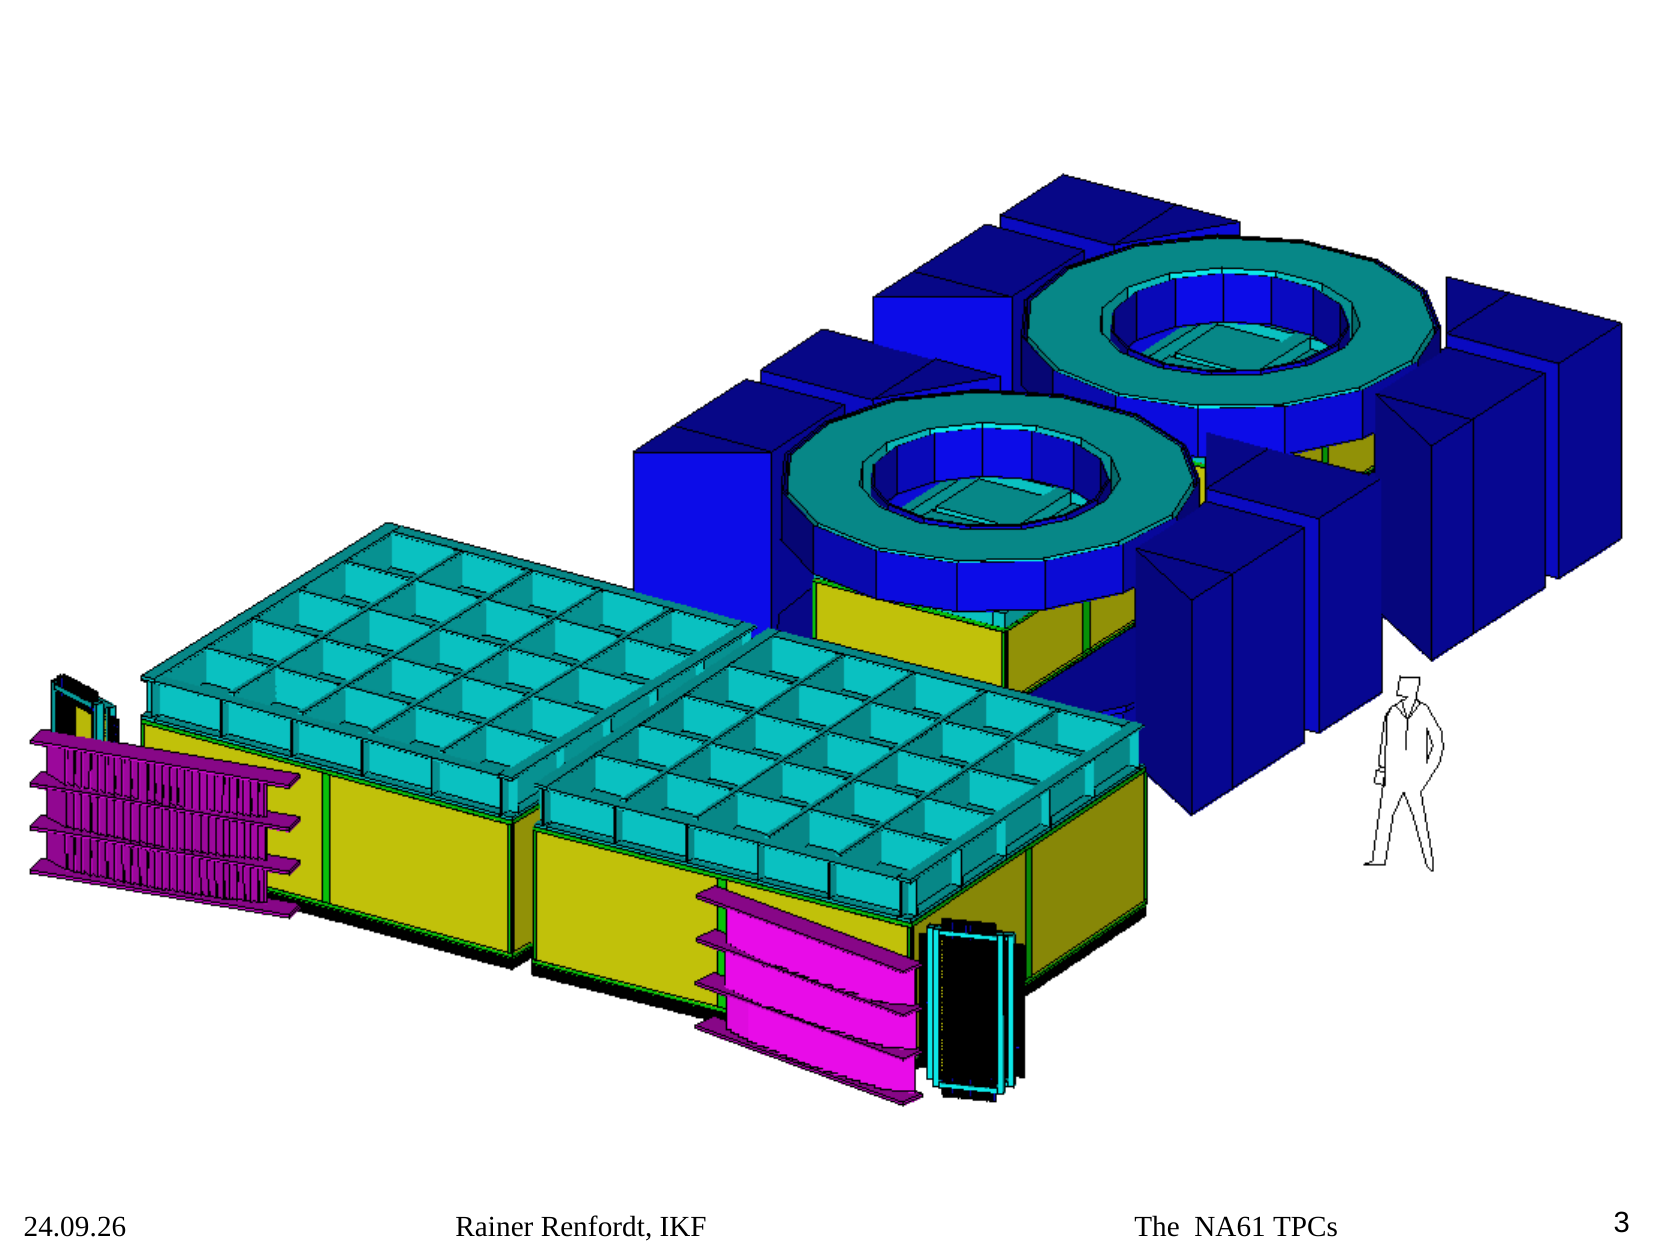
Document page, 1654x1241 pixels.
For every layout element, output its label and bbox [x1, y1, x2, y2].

picture [0, 124, 1654, 1155]
